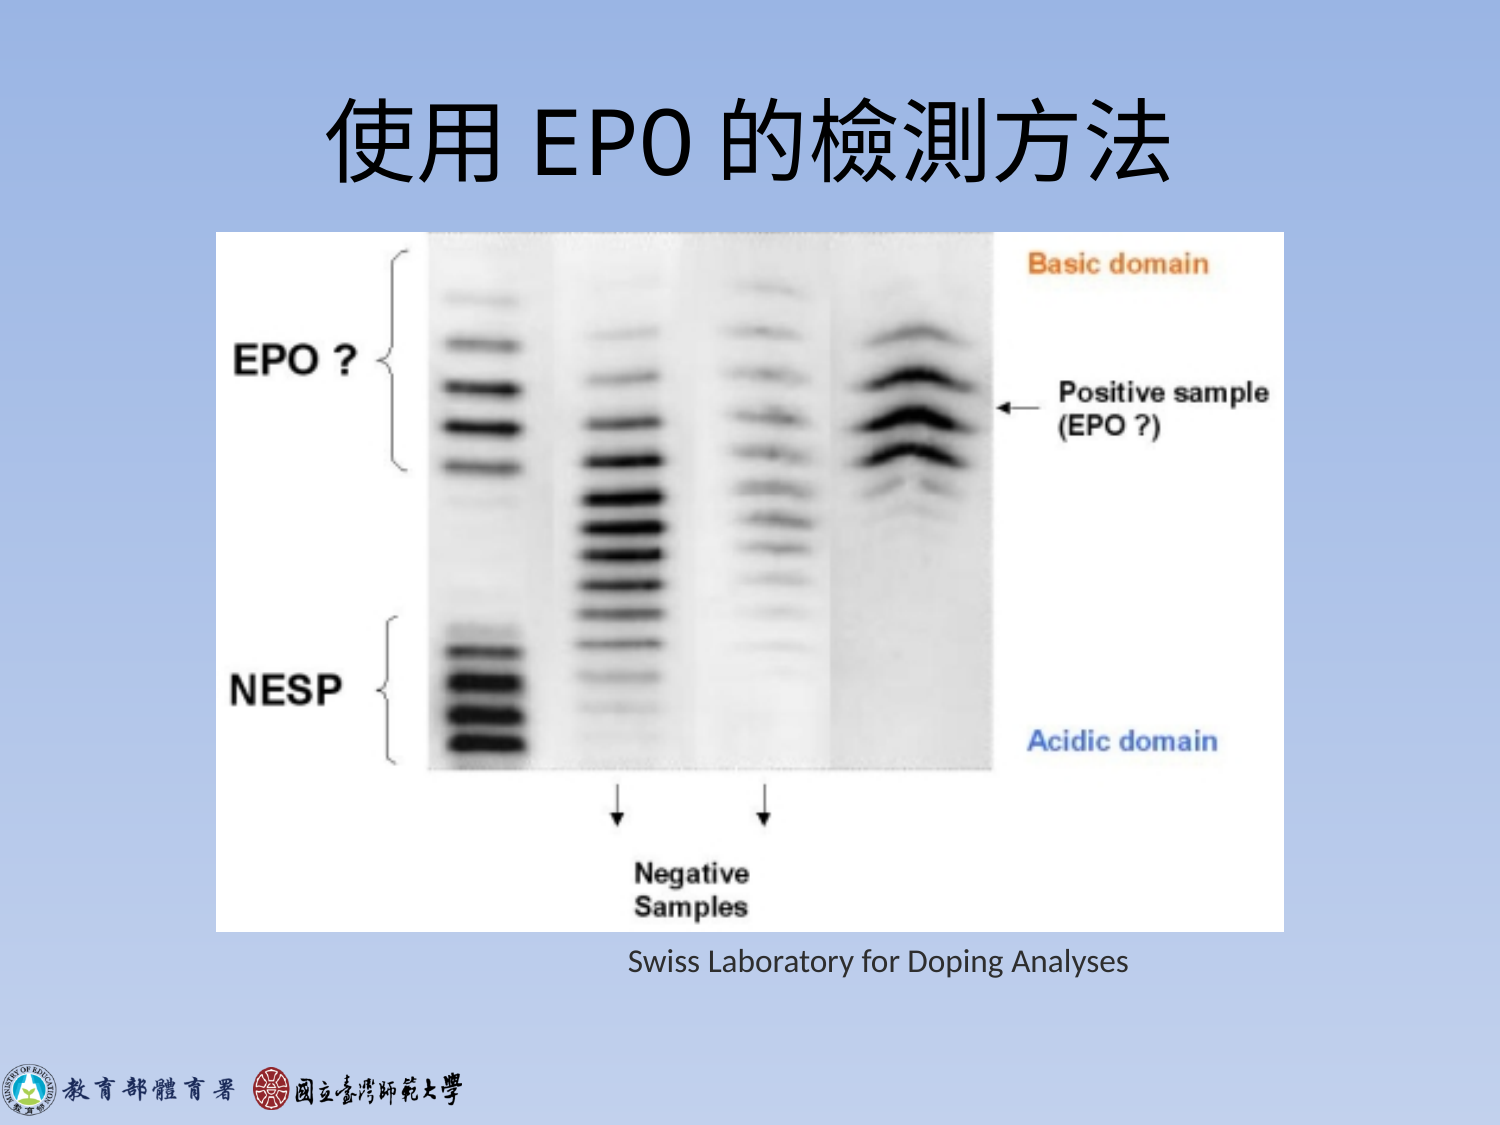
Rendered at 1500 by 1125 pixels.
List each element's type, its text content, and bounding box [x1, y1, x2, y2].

picture [216, 232, 1284, 932]
text_box Swiss Laboratory for Doping Analyses [613, 931, 1145, 986]
title 使用EPO的檢測方法 [75, 45, 1426, 233]
